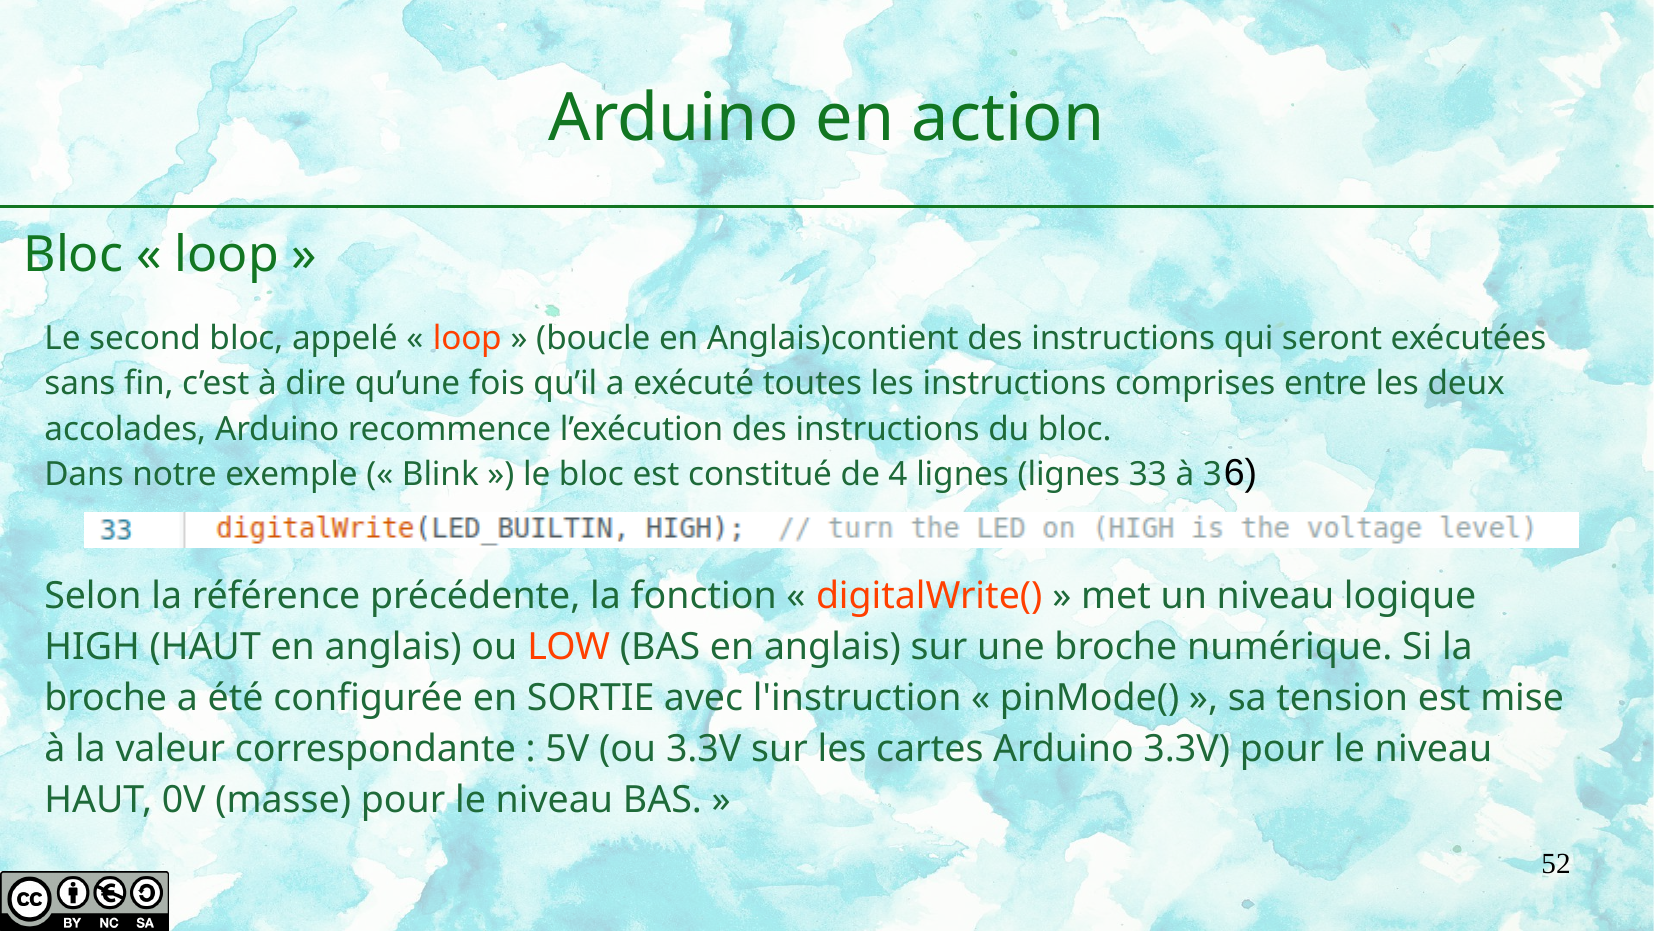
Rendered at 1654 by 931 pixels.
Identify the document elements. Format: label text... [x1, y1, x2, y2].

text_box Le second bloc, appelé « loop » (boucle en Anglais)contient des instructions qui seront exécutées sans fin, c’est à dire qu’une fois qu’il a exécuté toutes les instructions comprises entre les deux accolades, Arduino recommence l’exécution des instructions du bloc. Dans notre exemple (« Blink ») le bloc est constitué de 4 lignes (lignes 33 à 36) [29, 306, 1595, 532]
title Arduino en action [82, 37, 1571, 193]
picture [84, 512, 1579, 548]
picture [0, 871, 169, 931]
text_box Selon la référence précédente, la fonction « digitalWrite() » met un niveau logique HIGH (HAUT en anglais) ou LOW (BAS en anglais) sur une broche numérique. Si la broche a été configurée en SORTIE avec l'instruction « pinMode() », sa tension est mise à la valeur correspondante : 5V (ou 3.3V sur les cartes Arduino 3.3V) pour le niveau HAUT, 0V (masse) pour le niveau BAS. » [29, 561, 1595, 831]
list Bloc « loop » [23, 217, 414, 296]
